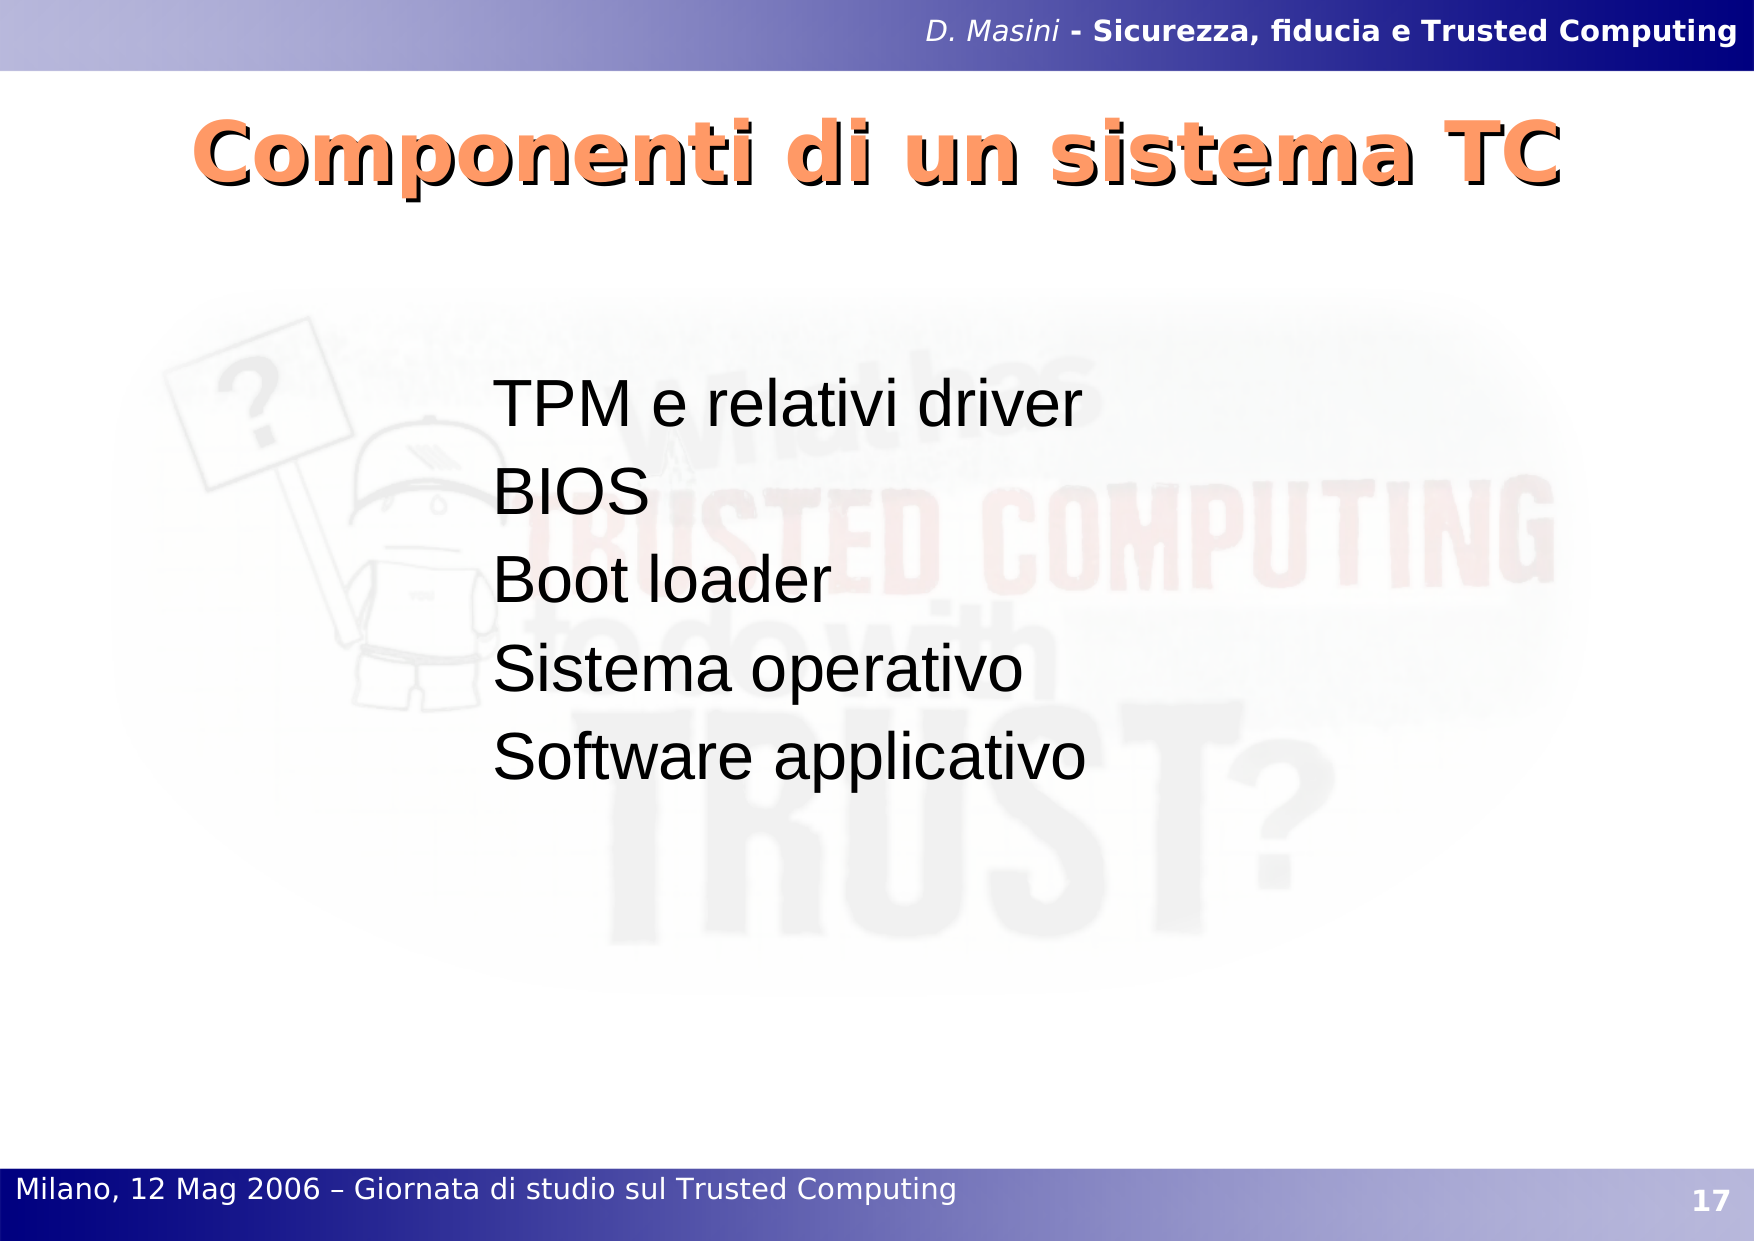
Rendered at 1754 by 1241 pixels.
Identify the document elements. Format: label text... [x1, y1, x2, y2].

text_box <numero> [1641, 1185, 1732, 1223]
title Componenti di un sistema TC [87, 49, 1667, 257]
text_box Milano, 12 Mag 2006 – Giornata di studio sul Trusted Computing [0, 1175, 1314, 1234]
picture [0, 0, 1754, 1241]
list TPM e relativi driver BIOS Boot loader Sistema operativo Software applicativo [492, 368, 1262, 1108]
text_box D. Masini - Sicurezza, fiducia e Trusted Computing [602, 7, 1754, 63]
